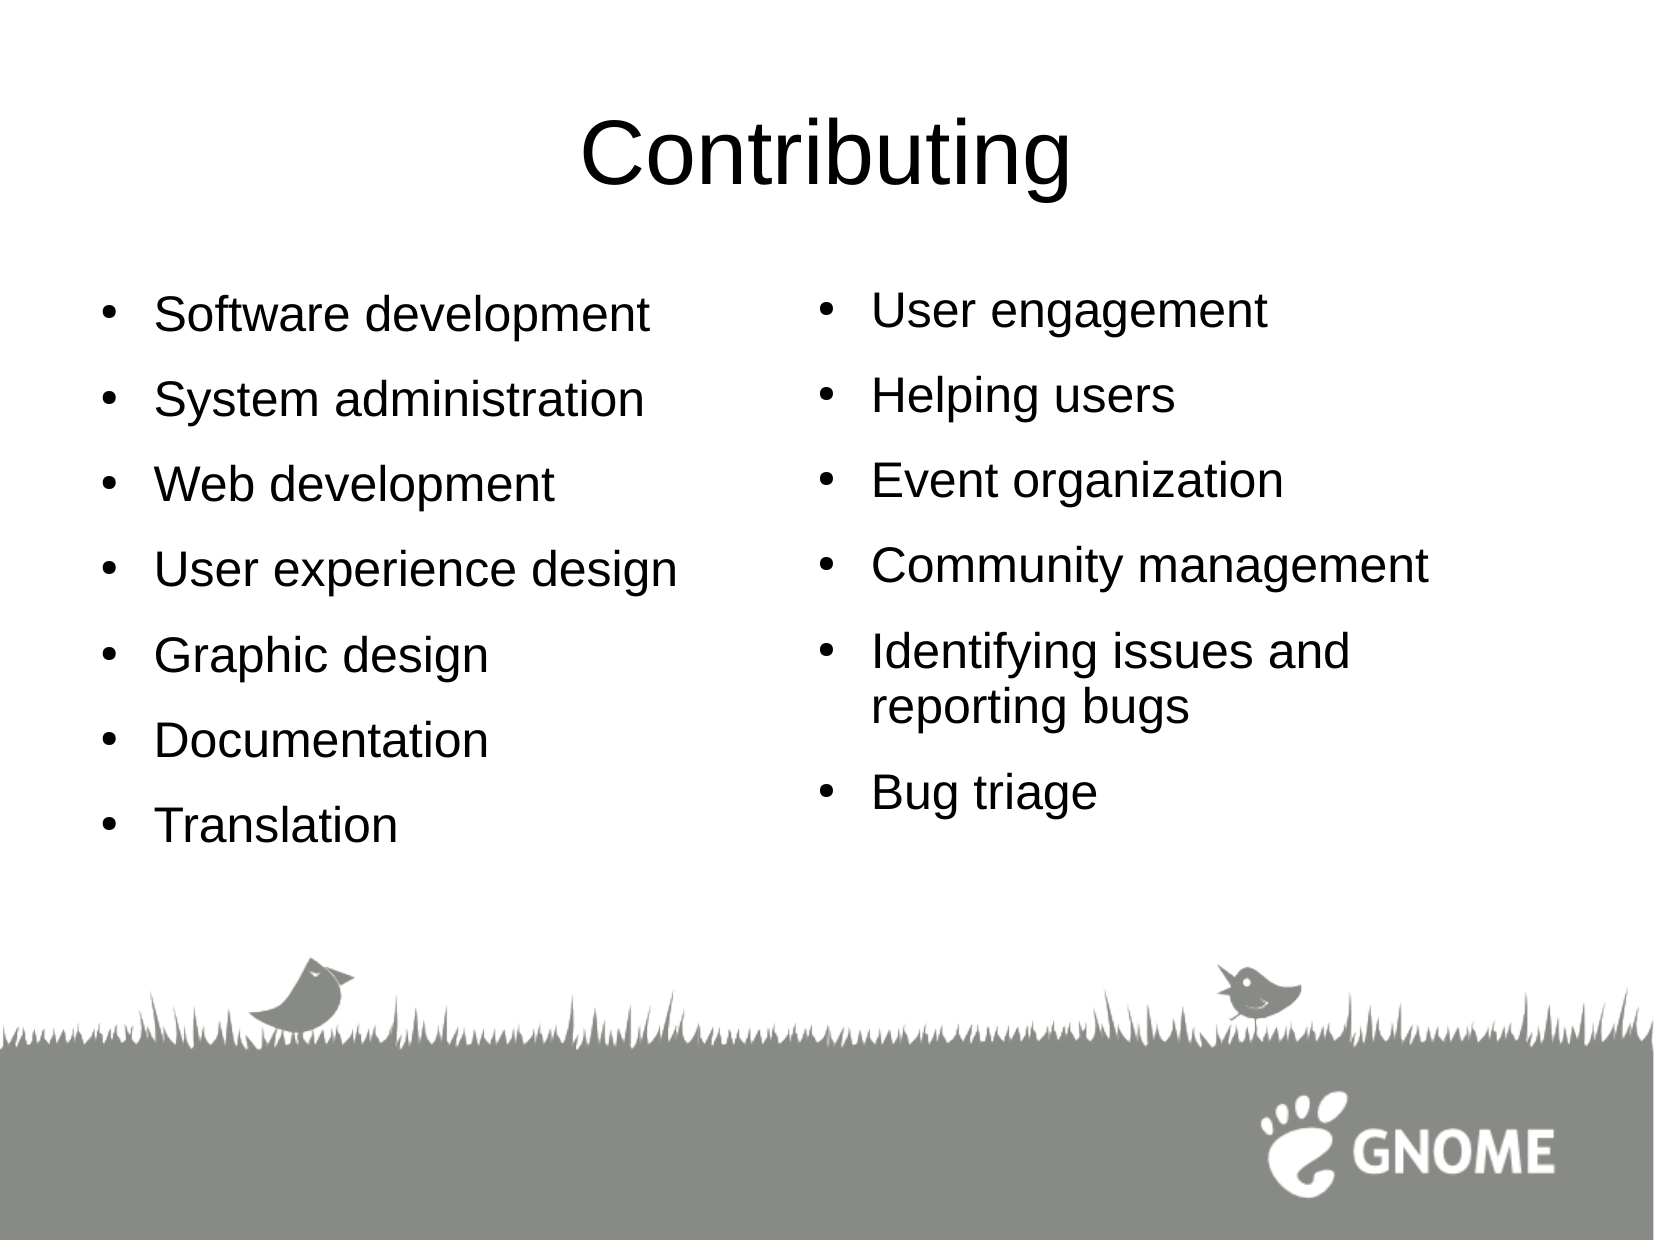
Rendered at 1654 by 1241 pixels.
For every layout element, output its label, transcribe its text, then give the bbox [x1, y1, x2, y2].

list Software development System administration Web development User experience design Graphic design Documentation Translation [82, 285, 796, 1006]
picture [0, 0, 1654, 1241]
list User engagement Helping users Event organization Community management Identifying issues and reporting bugs Bug triage [799, 281, 1546, 1001]
